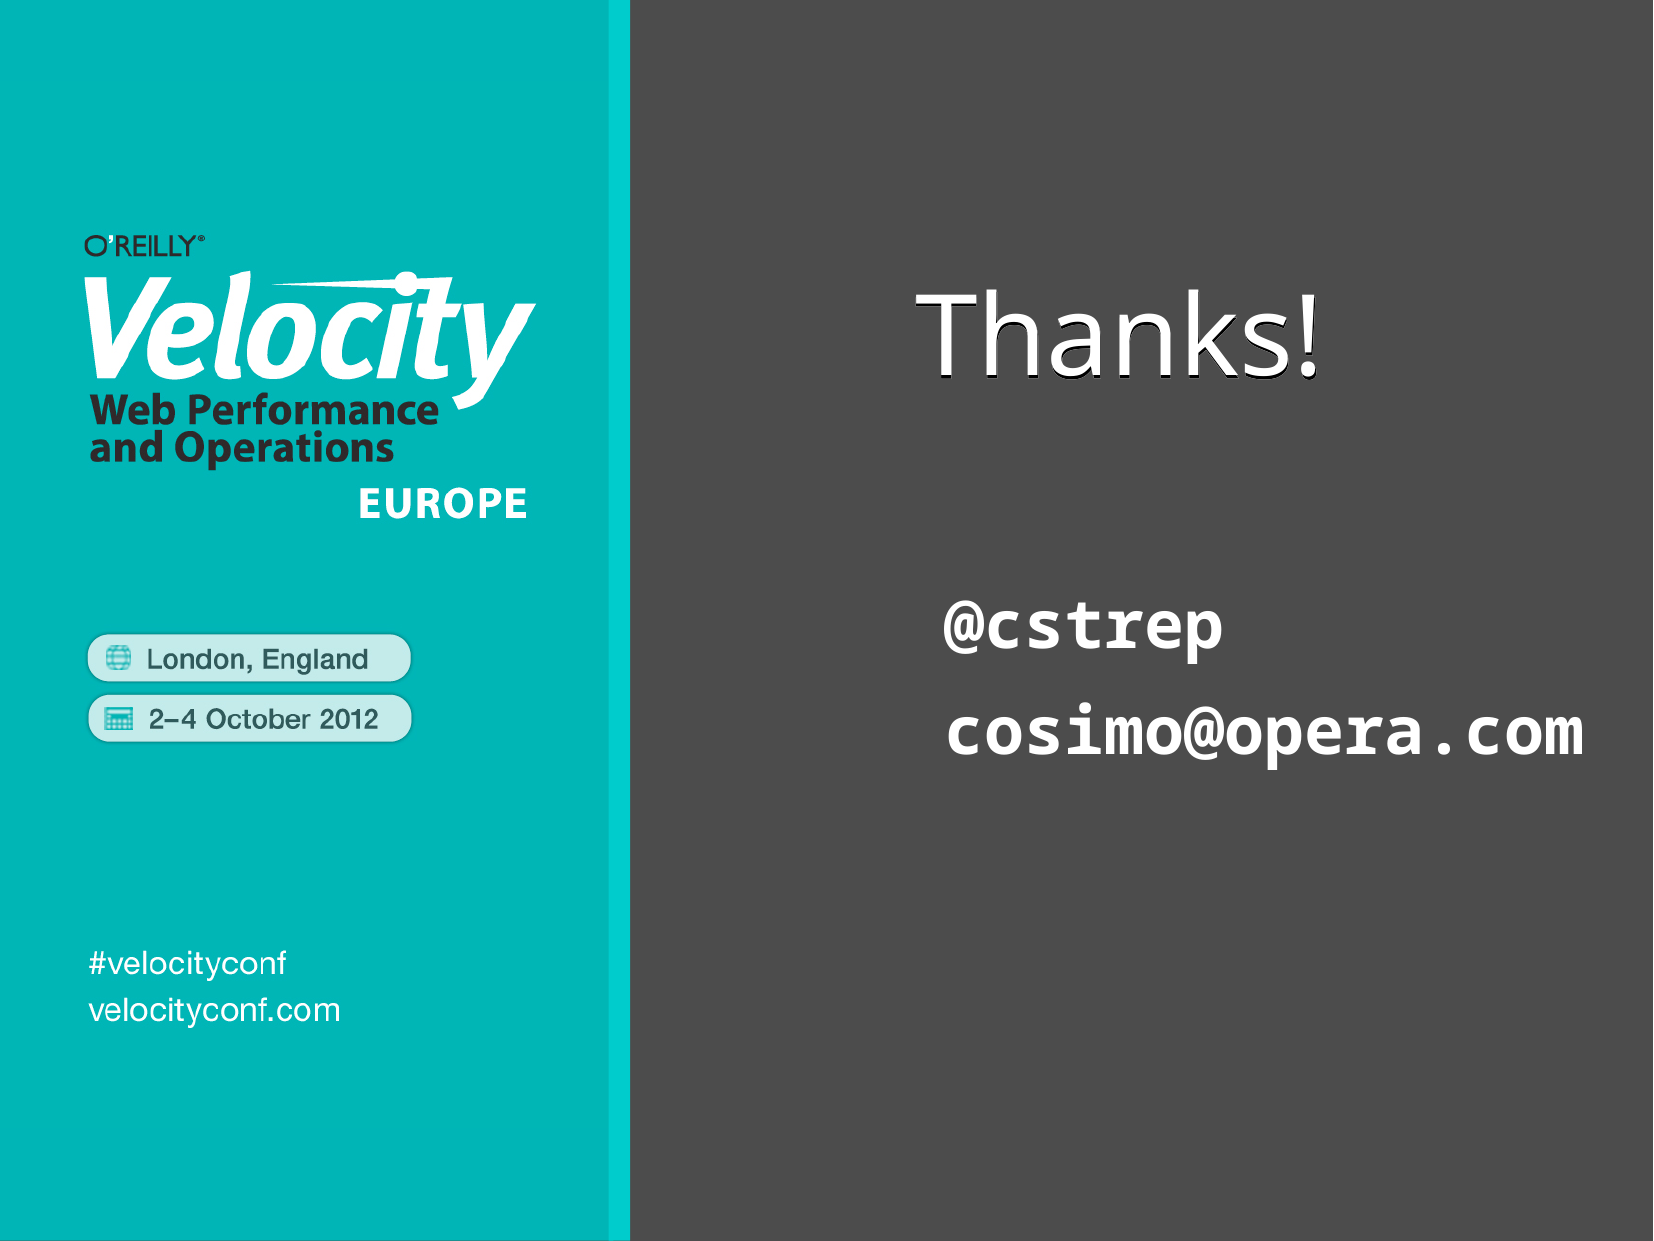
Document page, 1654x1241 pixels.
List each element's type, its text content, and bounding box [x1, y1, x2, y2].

title Thanks! [825, 227, 1414, 436]
picture [0, 81, 608, 1128]
text_box @cstrep cosimo@opera.com [930, 570, 1496, 734]
